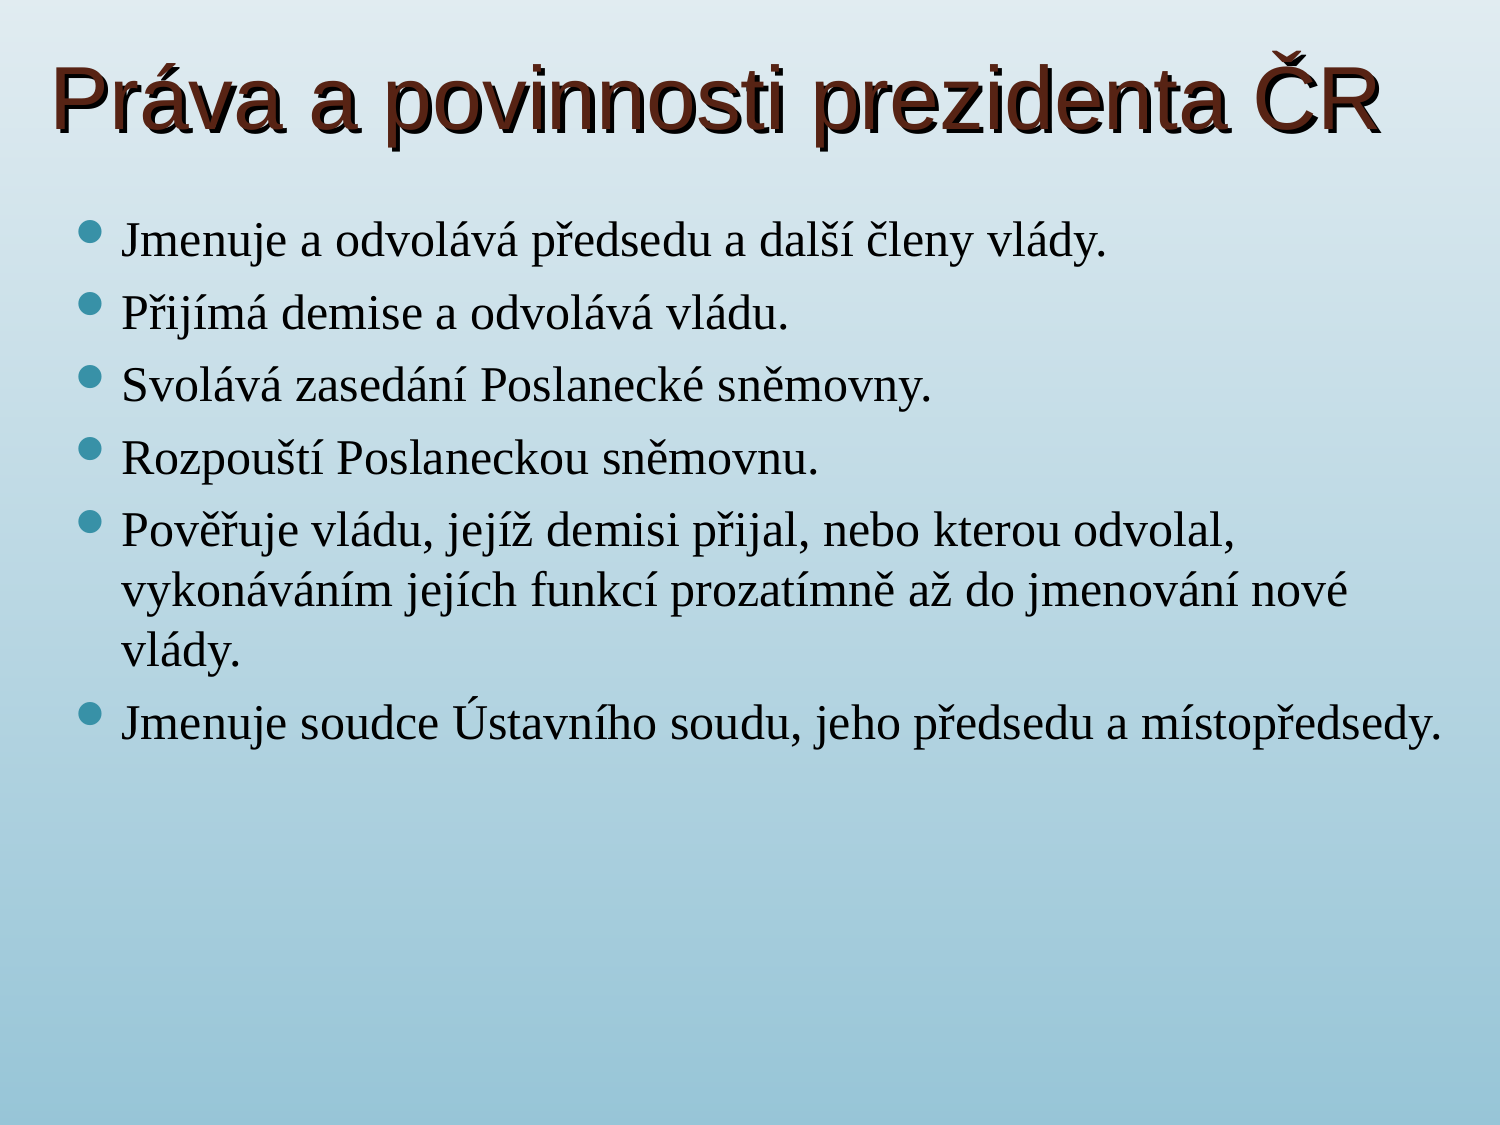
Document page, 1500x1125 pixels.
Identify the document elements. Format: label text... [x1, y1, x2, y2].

title Práva a povinnosti prezidenta ČR [35, 0, 1466, 188]
list Jmenuje a odvolává předsedu a další členy vlády. Přijímá demise a odvolává vládu. Svolává zasedání Poslanecké sněmovny. Rozpouští Poslaneckou sněmovnu. Pověřuje vládu, jejíž demisi přijal, nebo kterou odvolal, vykonáváním jejích funkcí prozatímně až do jmenování nové vlády. Jmenuje soudce Ústavního soudu, jeho předsedu a místopředsedy. [46, 199, 1466, 1125]
